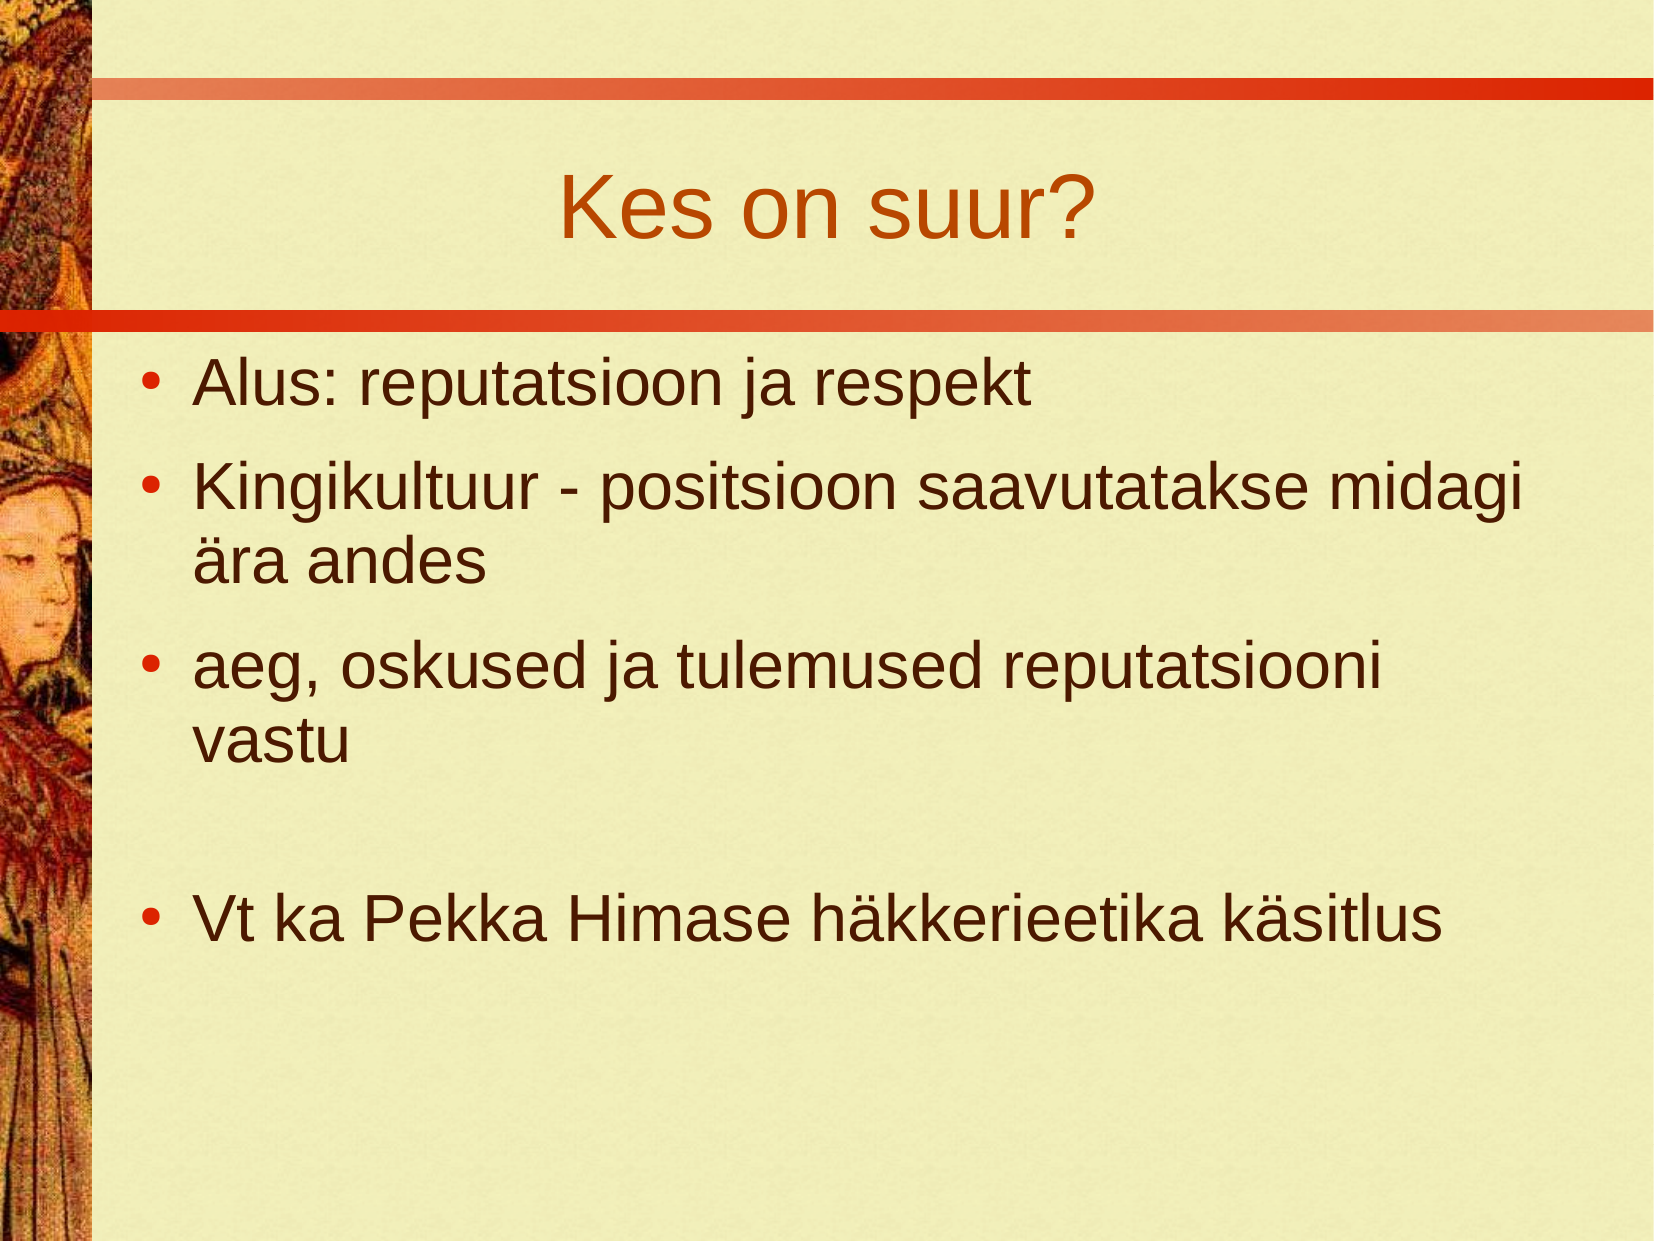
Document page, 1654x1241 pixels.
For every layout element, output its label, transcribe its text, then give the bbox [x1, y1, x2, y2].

picture [0, 332, 1654, 1241]
list Alus: reputatsioon ja respekt Kingikultuur - positsioon saavutatakse midagi ära andes aeg, oskused ja tulemused reputatsiooni vastu Vt ka Pekka Himase häkkerieetika käsitlus [121, 344, 1534, 1127]
picture [0, 0, 1654, 310]
title Kes on suur? [121, 102, 1534, 311]
